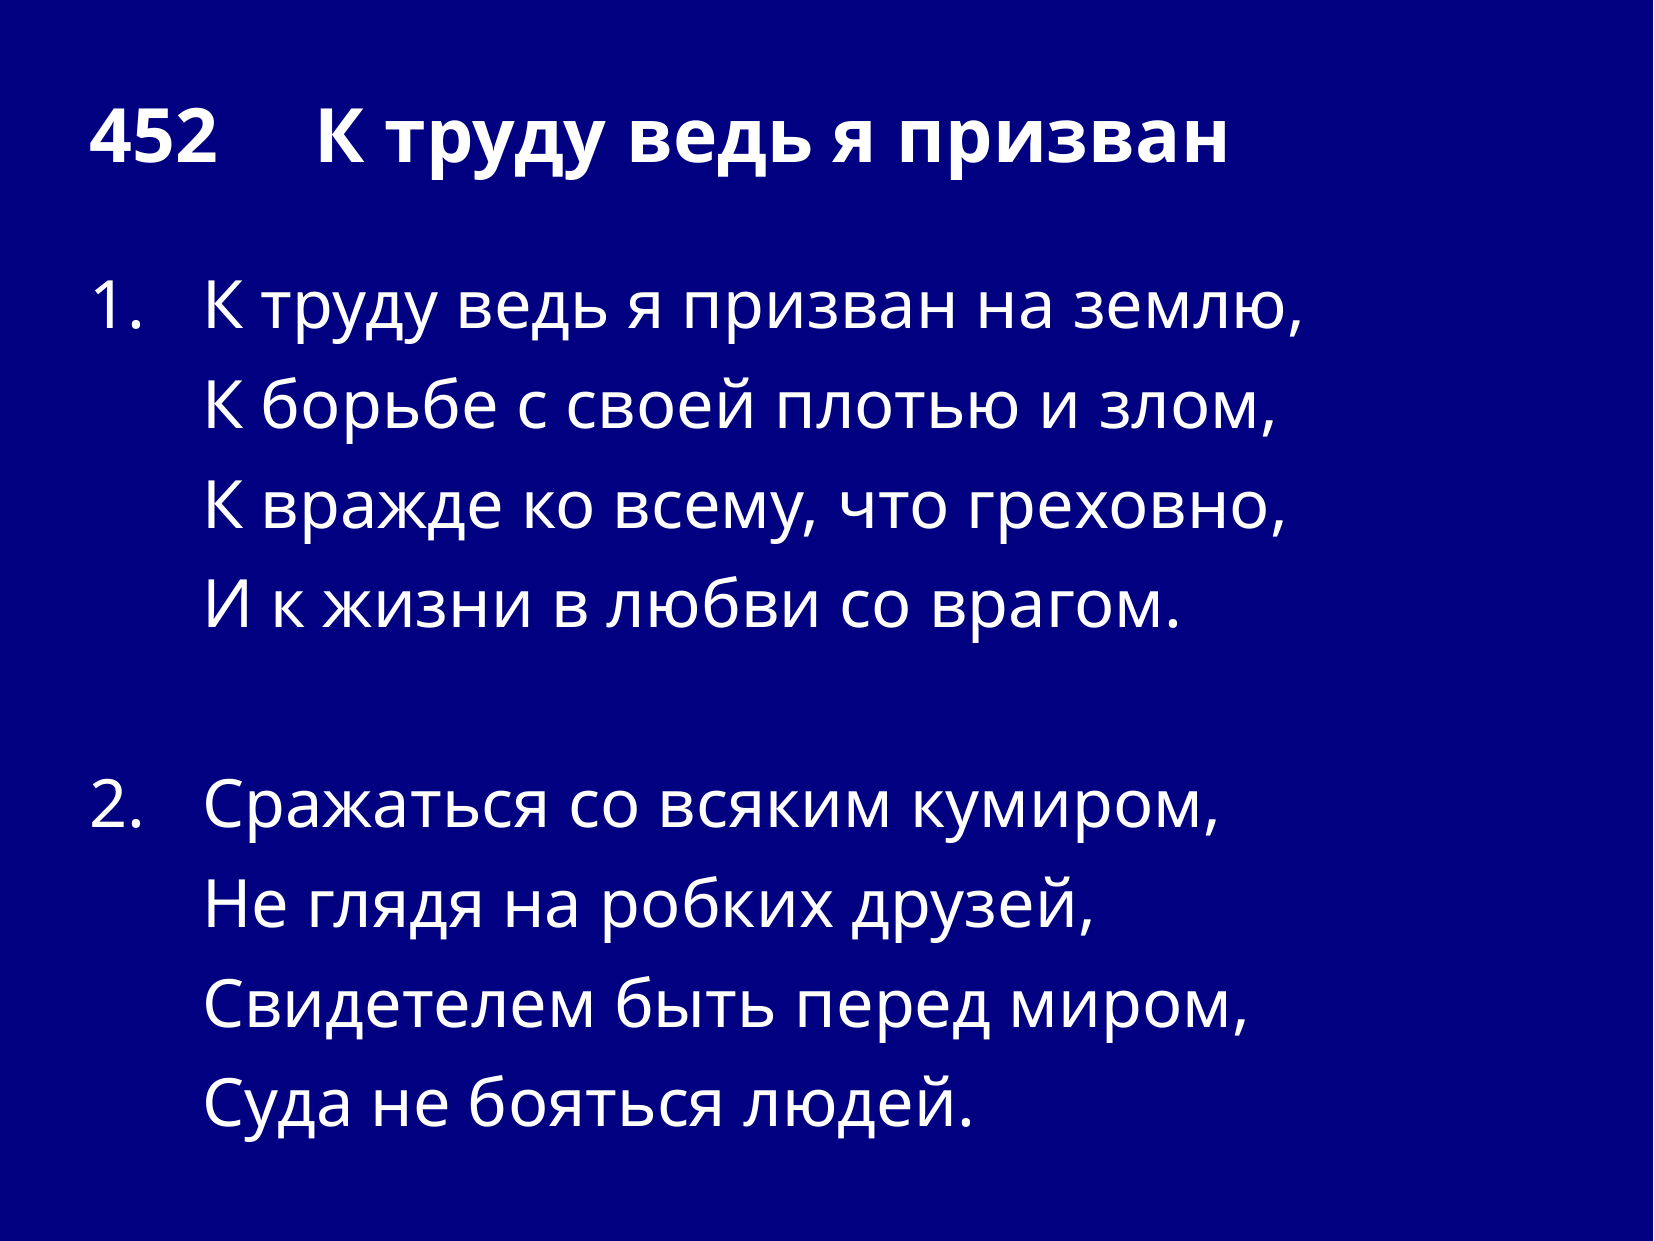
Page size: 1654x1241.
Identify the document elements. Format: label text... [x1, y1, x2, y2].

text_box 452 К труду ведь я призван [75, 75, 1576, 188]
text_box 1. К труду ведь я призван на землю, К борьбе с своей плотью и злом, К вражде ко всему, что греховно, И к жизни в любви со врагом. 2. Сражаться со всяким кумиром, Не глядя на робких друзей, Свидетелем быть перед миром, Суда не бояться людей. [75, 188, 1576, 1163]
